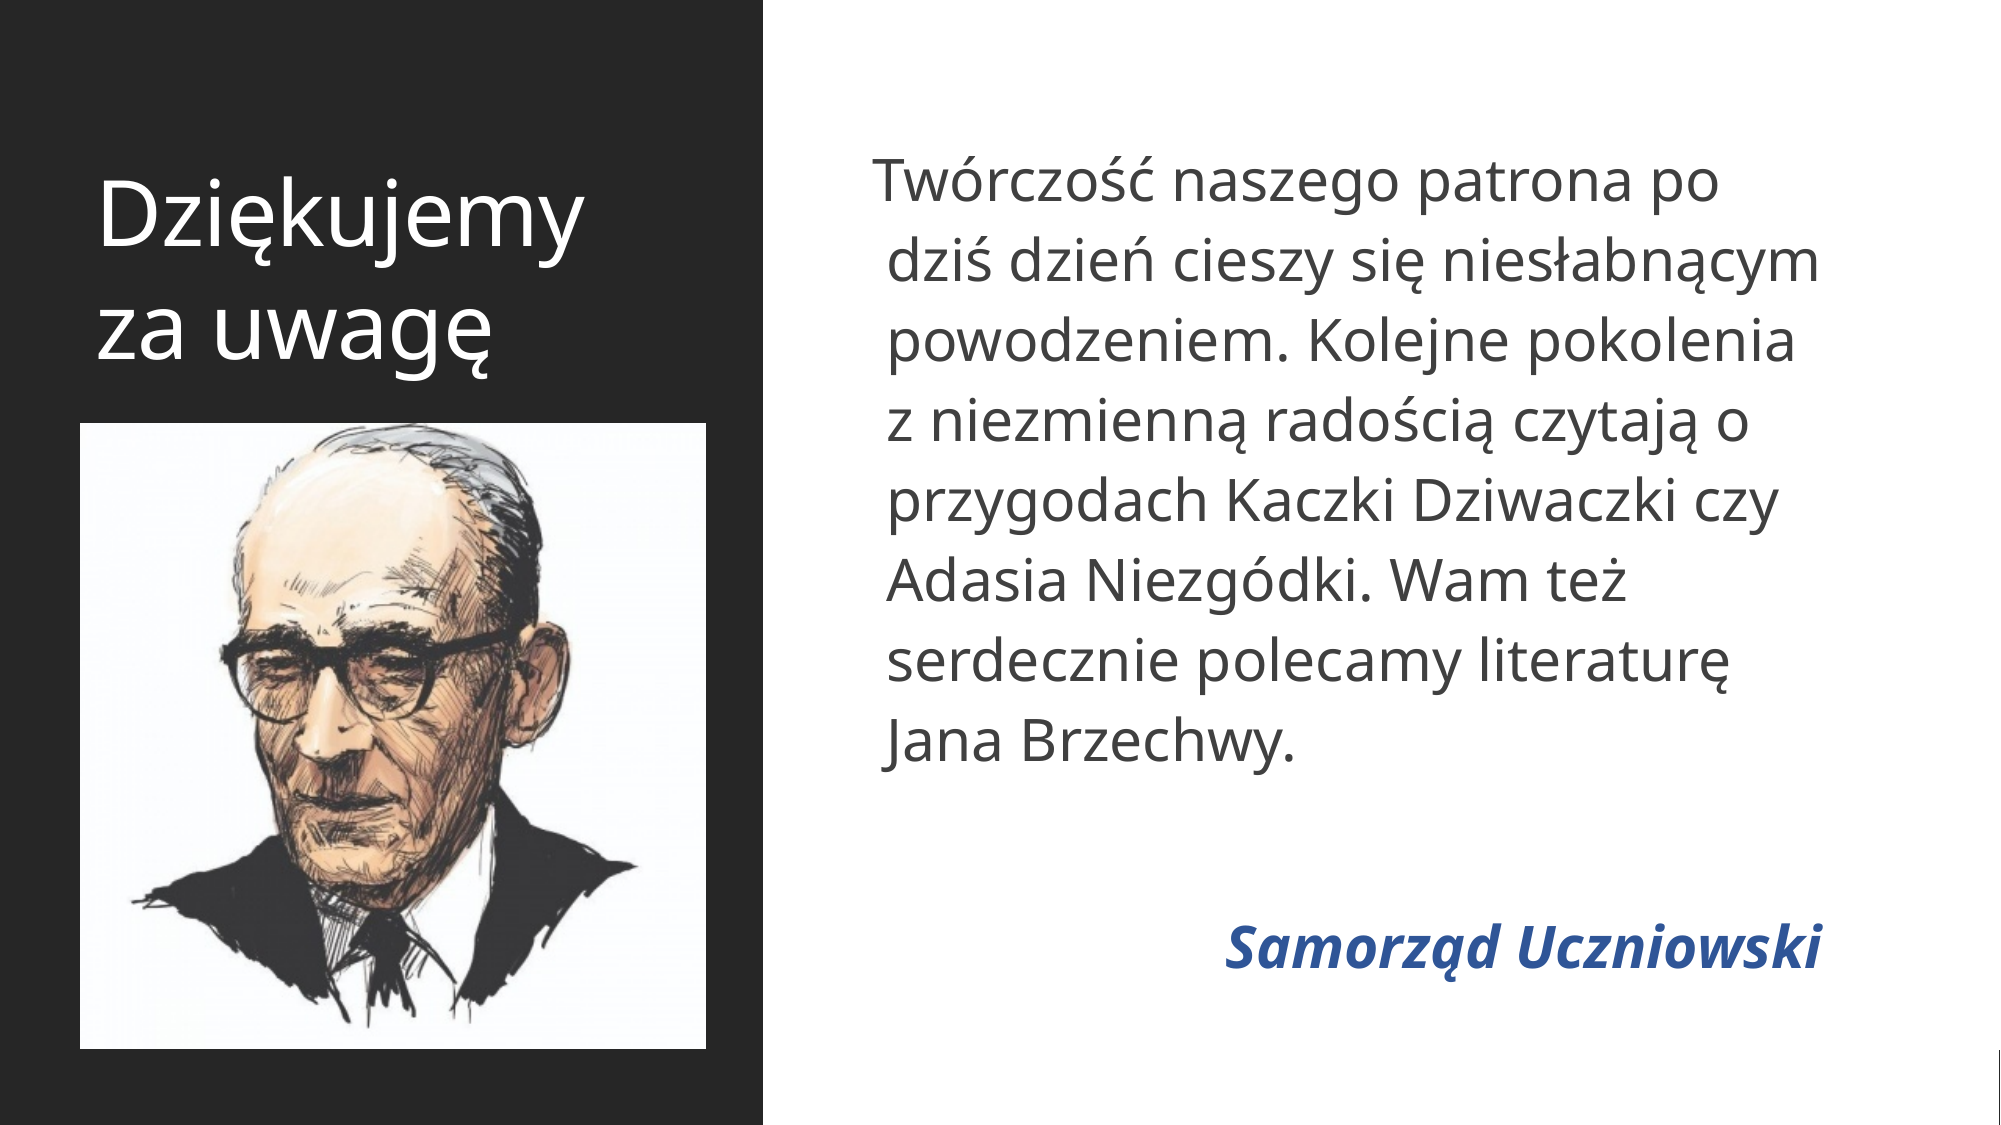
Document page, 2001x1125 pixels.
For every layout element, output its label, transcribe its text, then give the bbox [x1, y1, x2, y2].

title Dziękujemy za uwagę [80, 99, 679, 423]
text_box [0, 0, 1999, 1125]
list Twórczość naszego patrona po dziś dzień cieszy się niesłabnącym powodzeniem. Kolejne pokolenia z niezmienną radością czytają o przygodach Kaczki Dziwaczki czy Adasia Niezgódki. Wam też serdecznie polecamy literaturę Jana Brzechwy. Samorząd Uczniowski [858, 99, 1831, 1026]
picture [80, 423, 706, 1049]
